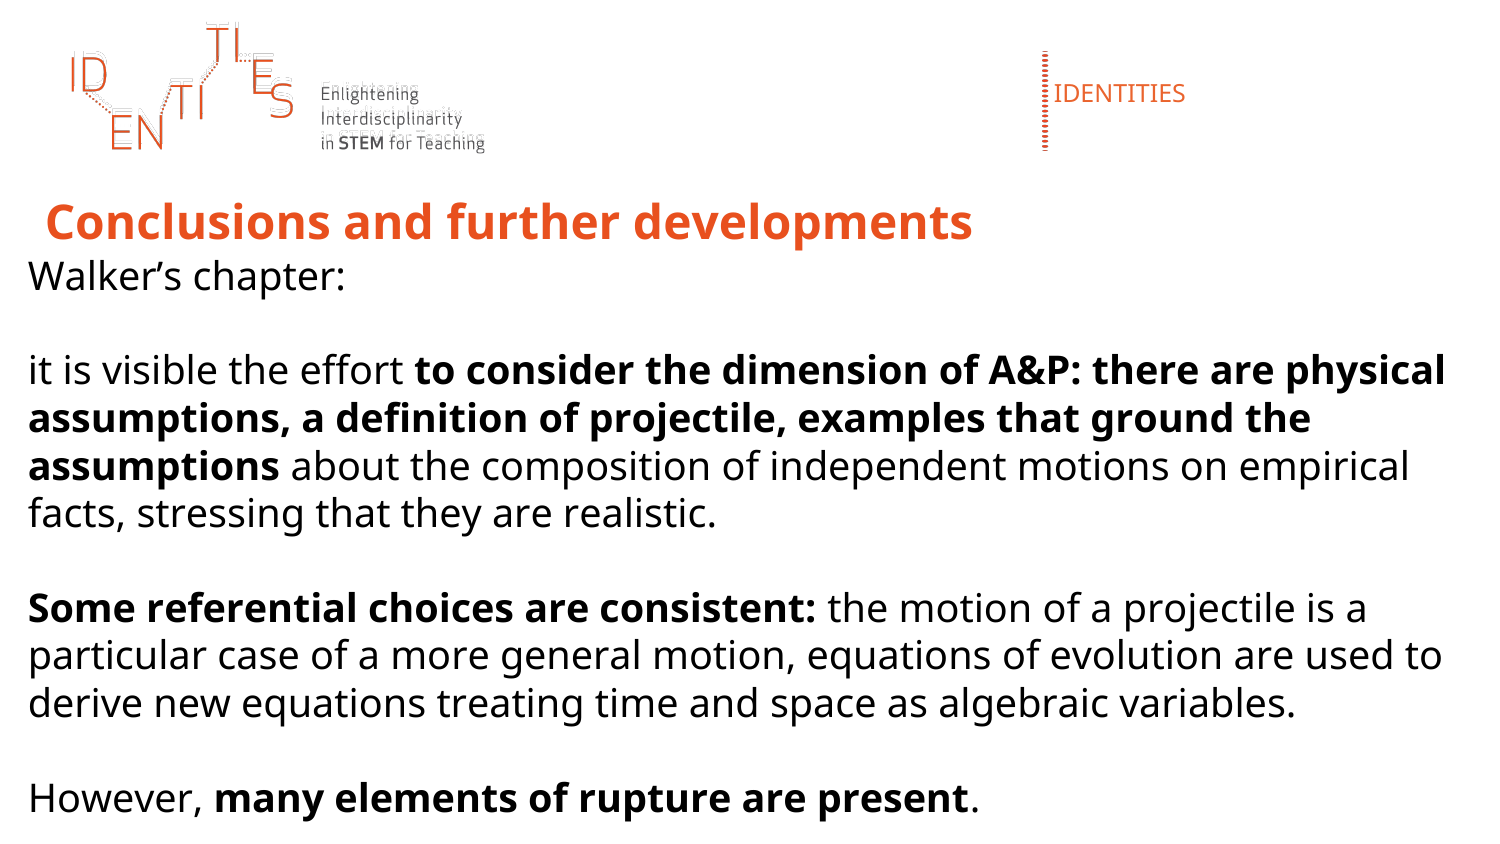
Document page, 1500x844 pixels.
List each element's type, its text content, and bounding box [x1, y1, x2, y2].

picture [1042, 122, 1051, 151]
text_box IDENTITIES [1042, 72, 1440, 122]
text_box Walker’s chapter: it is visible the effort to consider the dimension of A&P: there are physical assumptions, a definition of projectile, examples that ground the assumptions about the composition of independent motions on empirical facts, stressing that they are realistic. Some referential choices are consistent: the motion of a projectile is a particular case of a more general motion, equations of evolution are used to derive new equations treating time and space as algebraic variables. However, many elements of rupture are present. [12, 235, 1500, 844]
picture [71, 18, 485, 157]
text_box Conclusions and further developments [29, 183, 1500, 235]
picture [1042, 51, 1051, 72]
